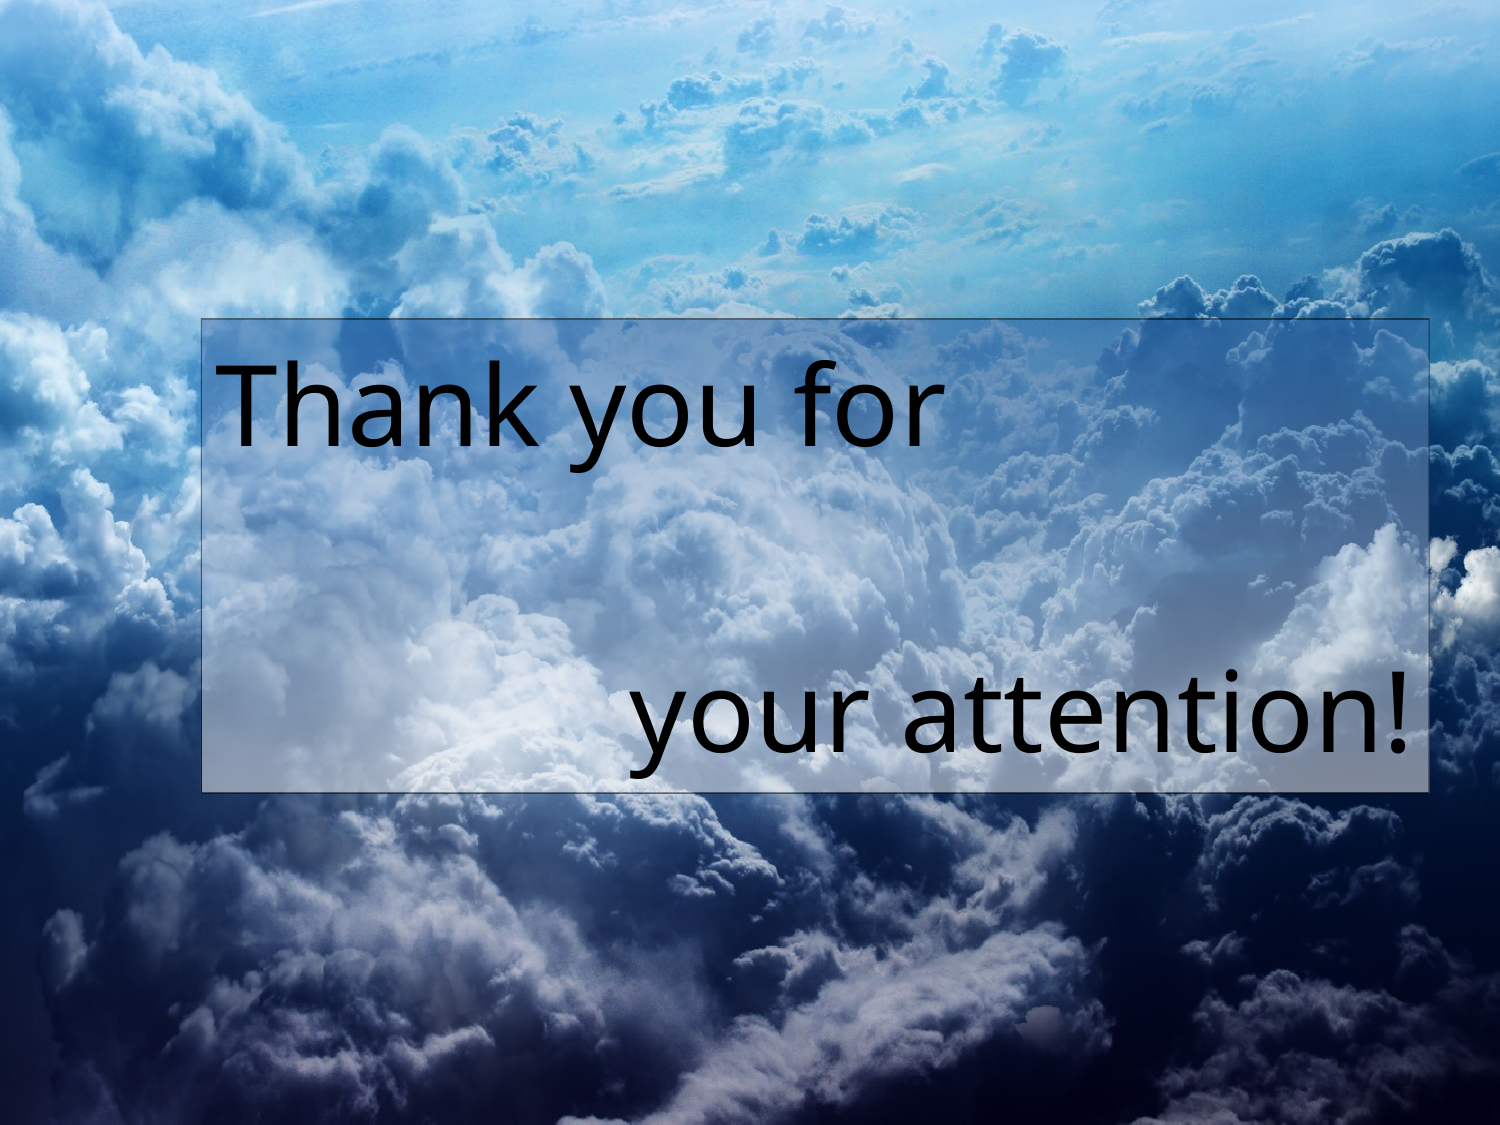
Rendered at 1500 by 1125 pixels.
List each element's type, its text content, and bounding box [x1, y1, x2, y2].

picture [0, 0, 1500, 1125]
text_box Thank you for your attention! [200, 318, 1349, 712]
